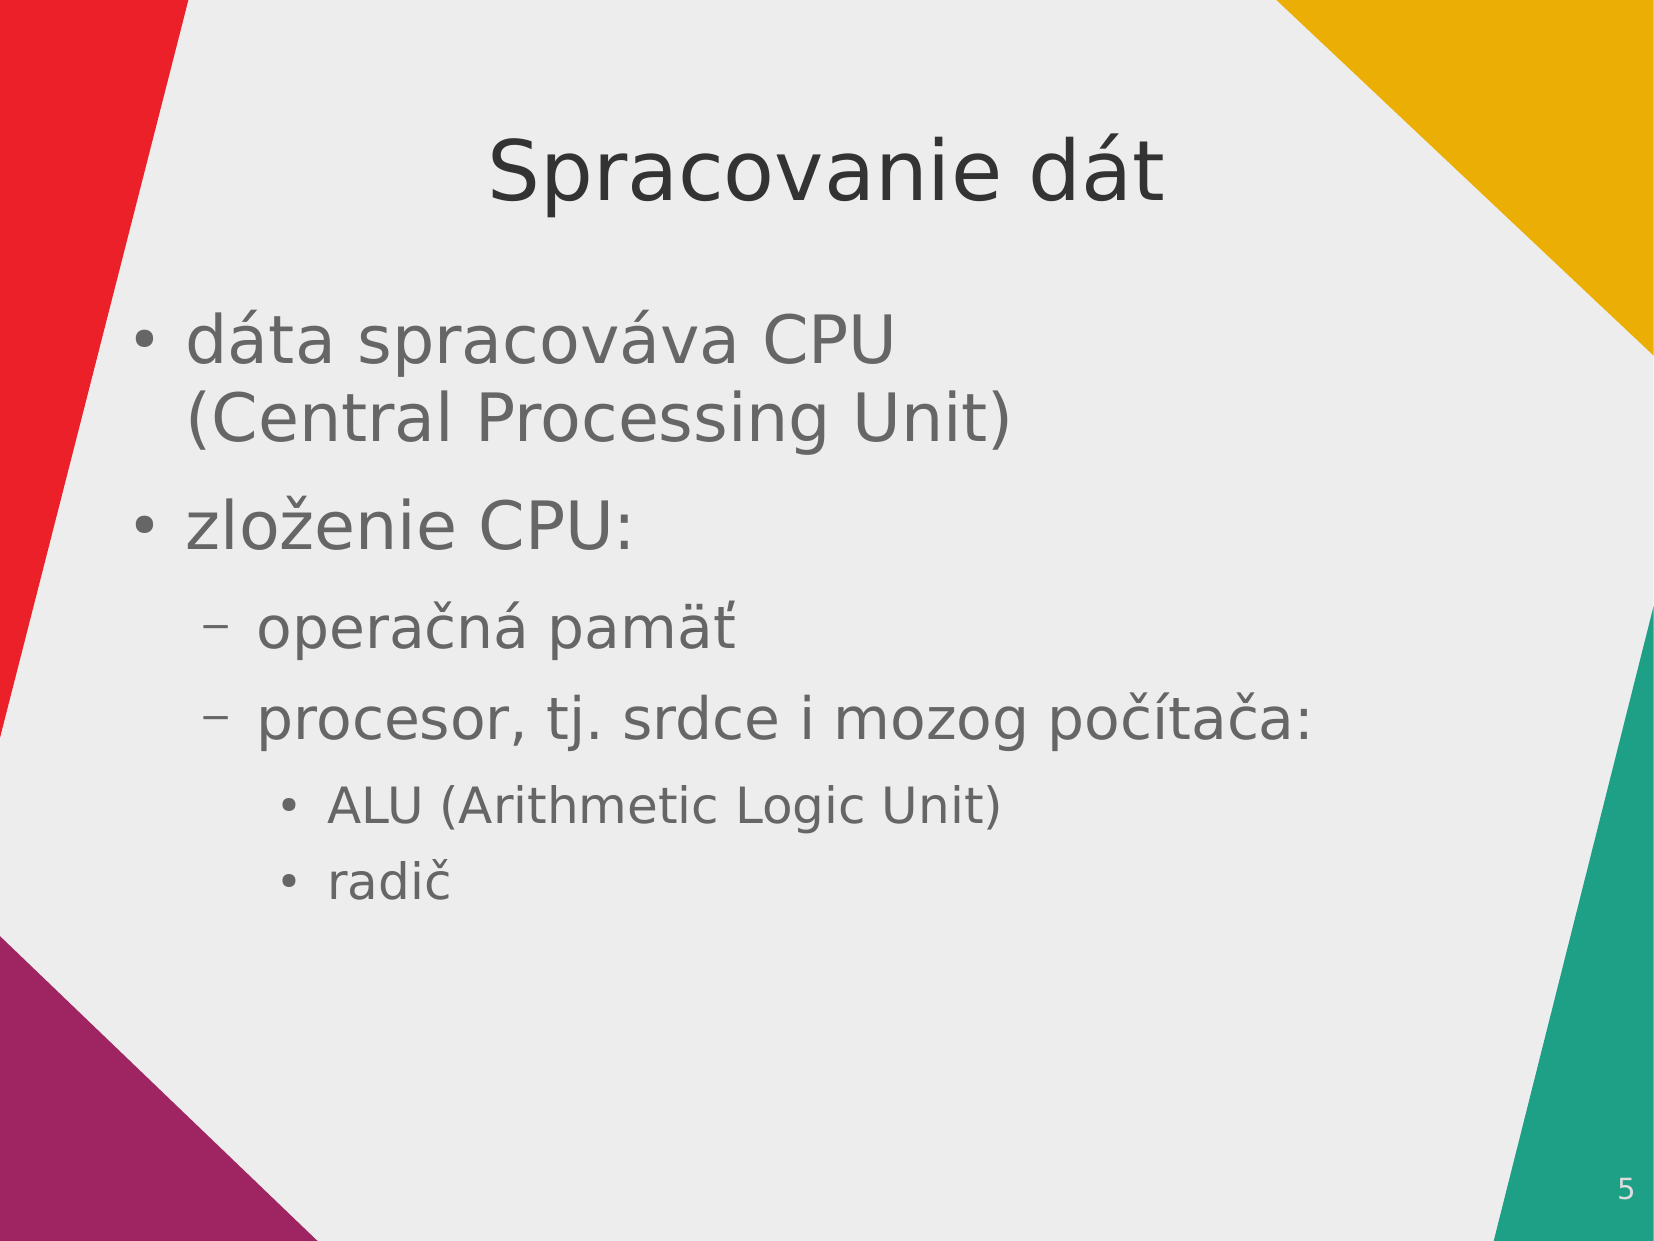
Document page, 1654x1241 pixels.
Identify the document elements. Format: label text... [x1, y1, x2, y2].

title Spracovanie dát [114, 73, 1539, 271]
list dáta spracováva CPU (Central Processing Unit) zloženie CPU: operačná pamäť procesor, tj. srdce i mozog počítača: ALU (Arithmetic Logic Unit) radič [114, 302, 1539, 1033]
